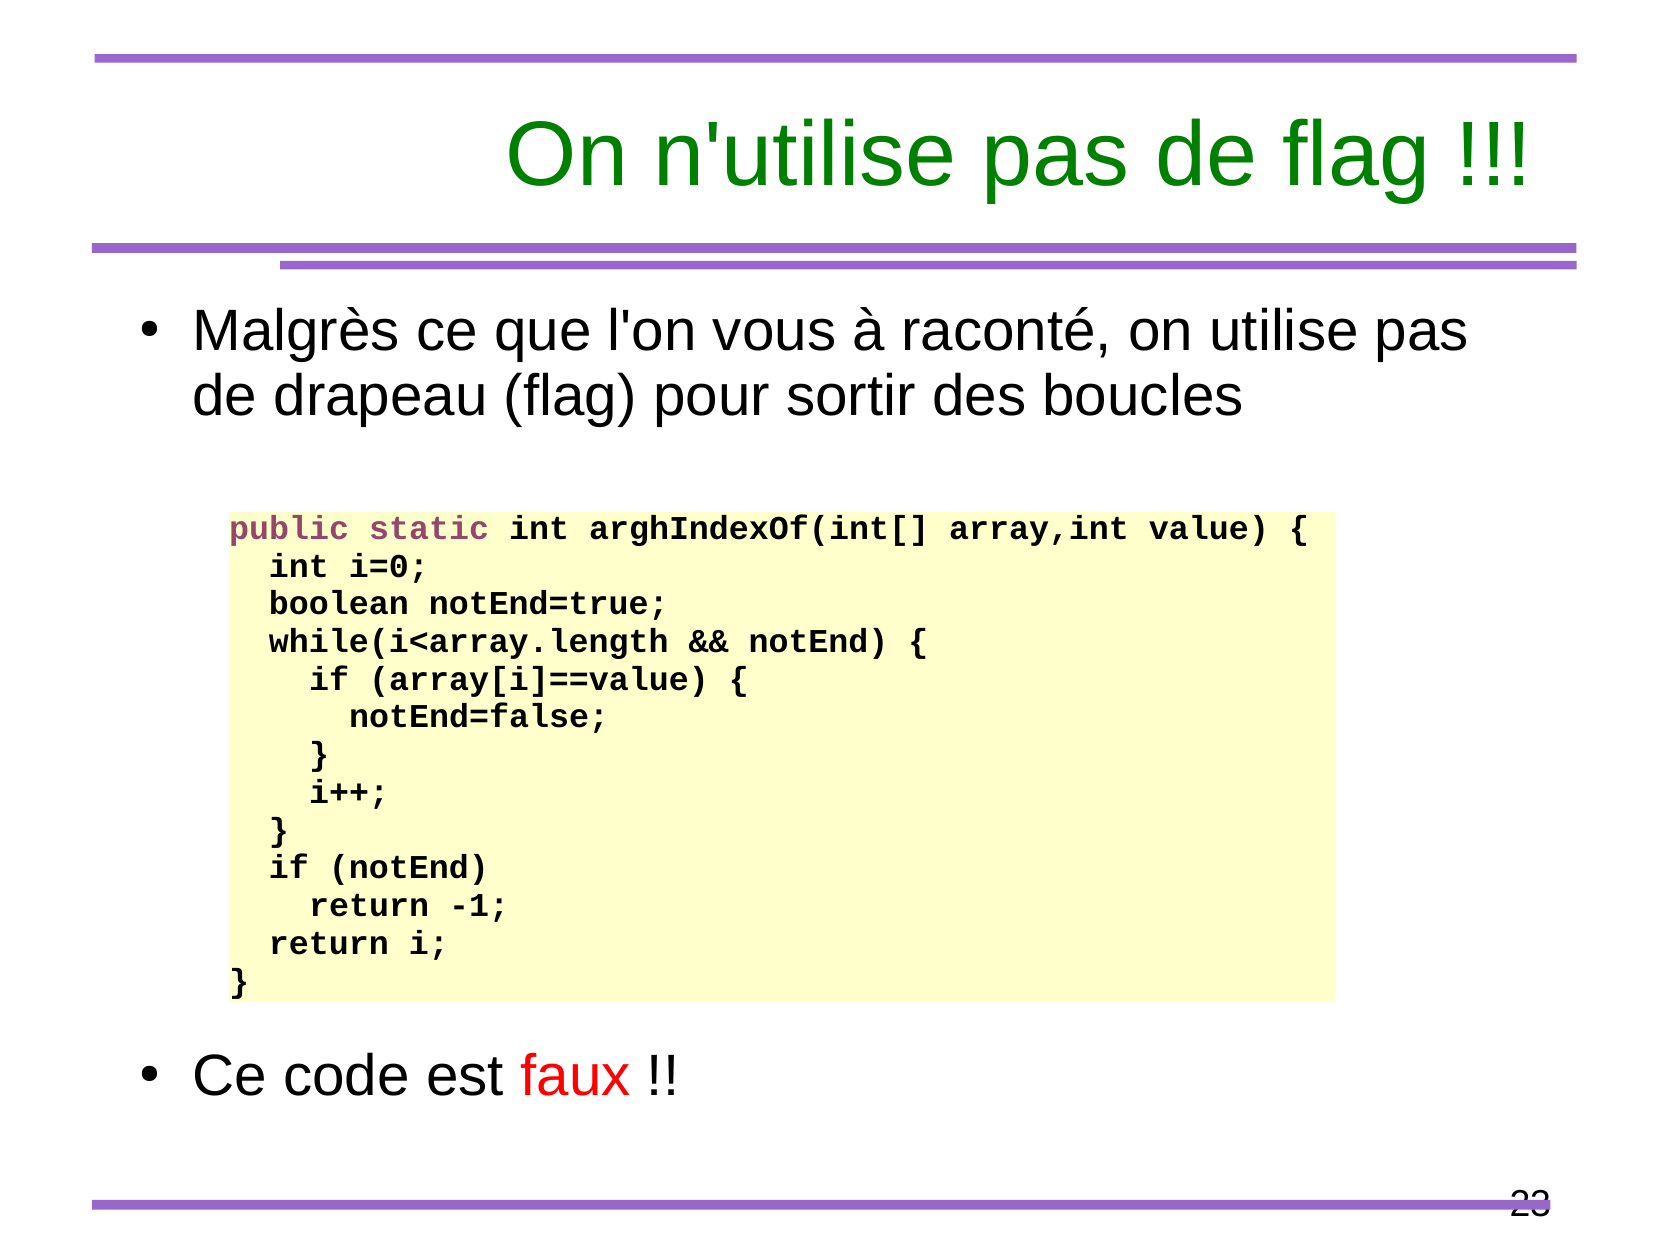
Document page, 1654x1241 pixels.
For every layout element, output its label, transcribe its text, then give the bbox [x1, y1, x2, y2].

title On n'utilise pas de flag !!! [121, 49, 1534, 257]
text_box public static int arghIndexOf(int[] array,int value) { int i=0; boolean notEnd=true; while(i<array.length && notEnd) { if (array[i]==value) { notEnd=false; } i++; } if (notEnd) return -1; return i; } [229, 511, 1336, 1003]
list Malgrès ce que l'on vous à raconté, on utilise pas de drapeau (flag) pour sortir des boucles Ce code est faux !! [121, 297, 1534, 1168]
